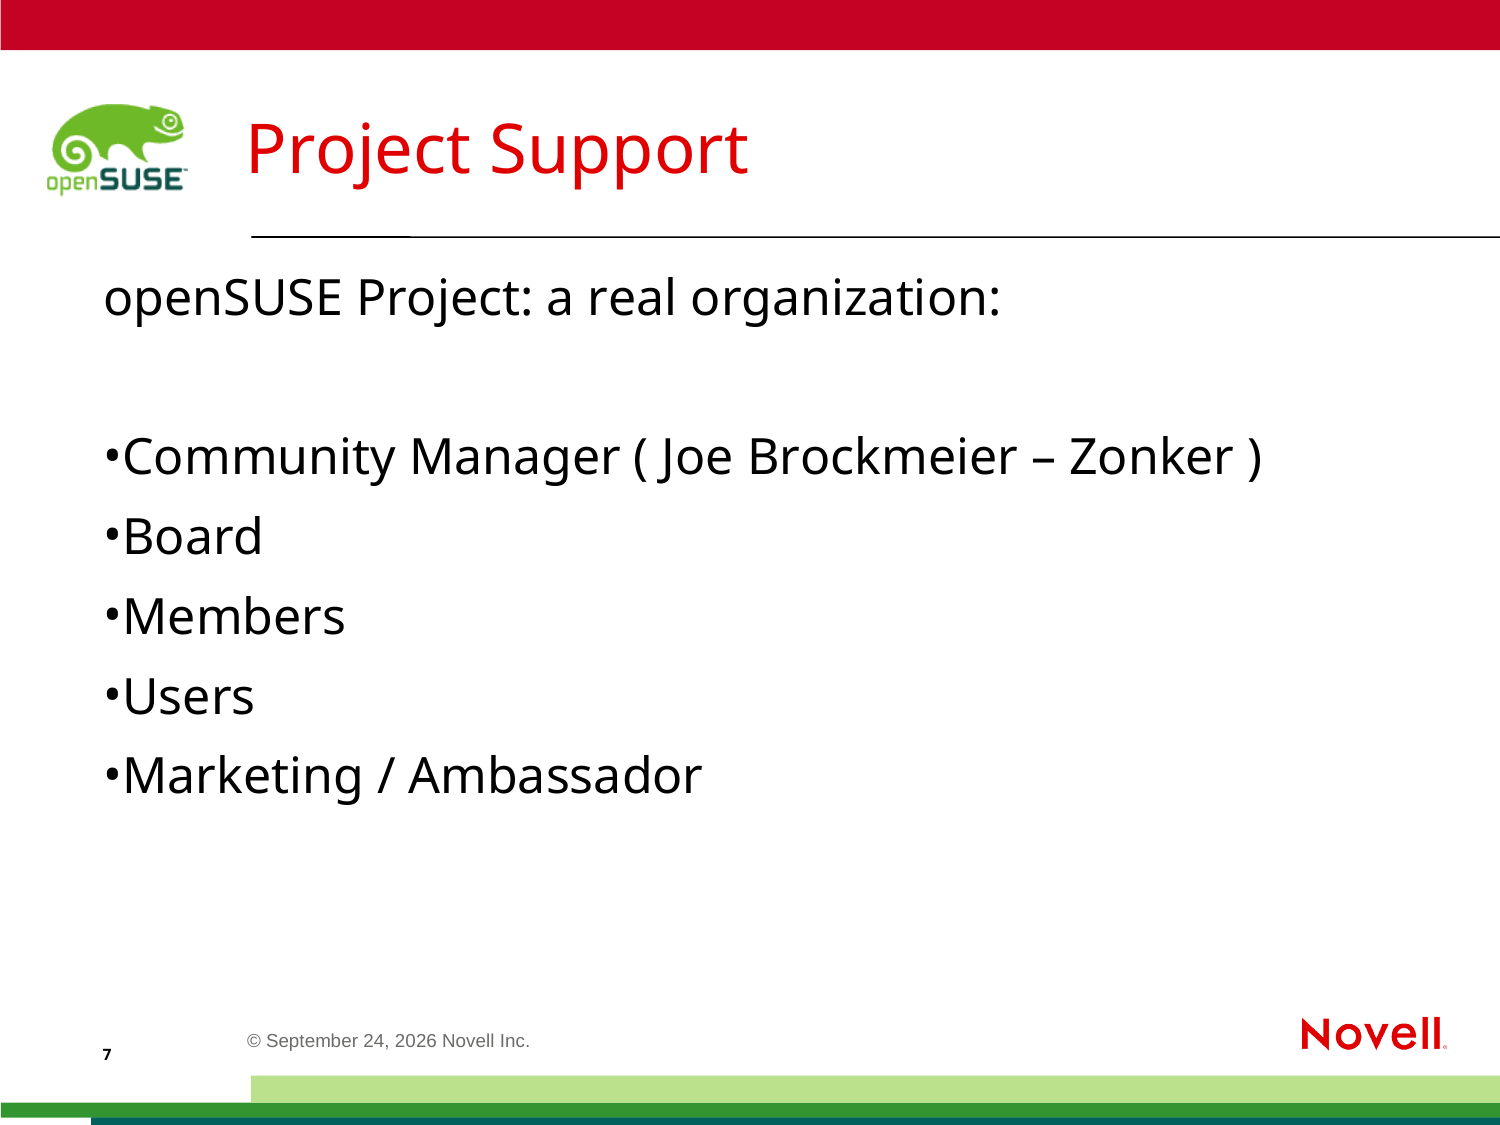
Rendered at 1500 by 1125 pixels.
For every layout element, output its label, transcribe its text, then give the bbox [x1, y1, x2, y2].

picture [47, 104, 188, 197]
list openSUSE Project: a real organization: Community Manager ( Joe Brockmeier – Zonker ) Board Members Users Marketing / Ambassador [103, 262, 1385, 972]
title Project Support [245, 68, 1408, 231]
picture [1295, 1011, 1453, 1056]
